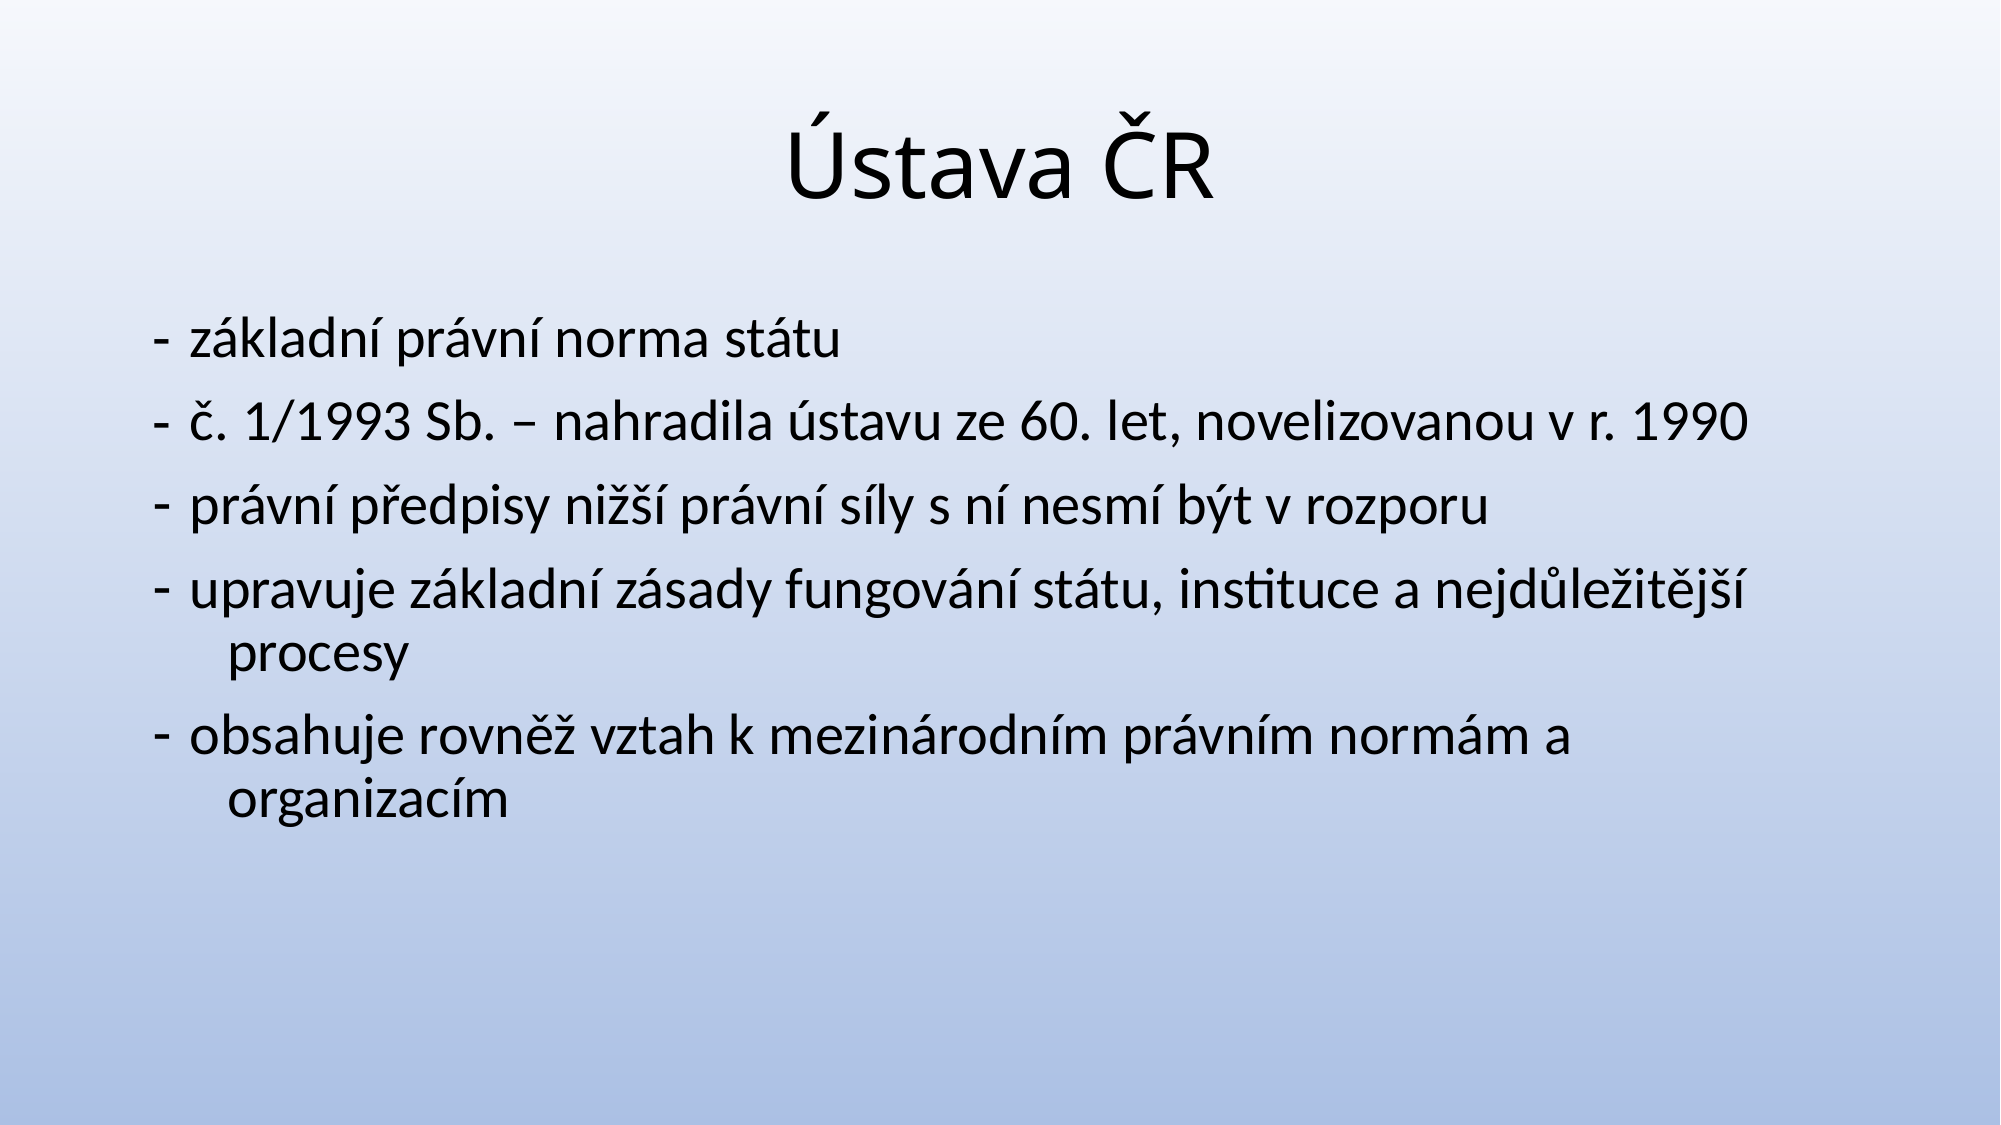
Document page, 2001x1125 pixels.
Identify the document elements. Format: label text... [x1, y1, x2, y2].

title Ústava ČR [137, 59, 1863, 278]
list základní právní norma státu č. 1/1993 Sb. – nahradila ústavu ze 60. let, novelizovanou v r. 1990 právní předpisy nižší právní síly s ní nesmí být v rozporu upravuje základní zásady fungování státu, instituce a nejdůležitější procesy obsahuje rovněž vztah k mezinárodním právním normám a organizacím [137, 299, 1863, 1014]
